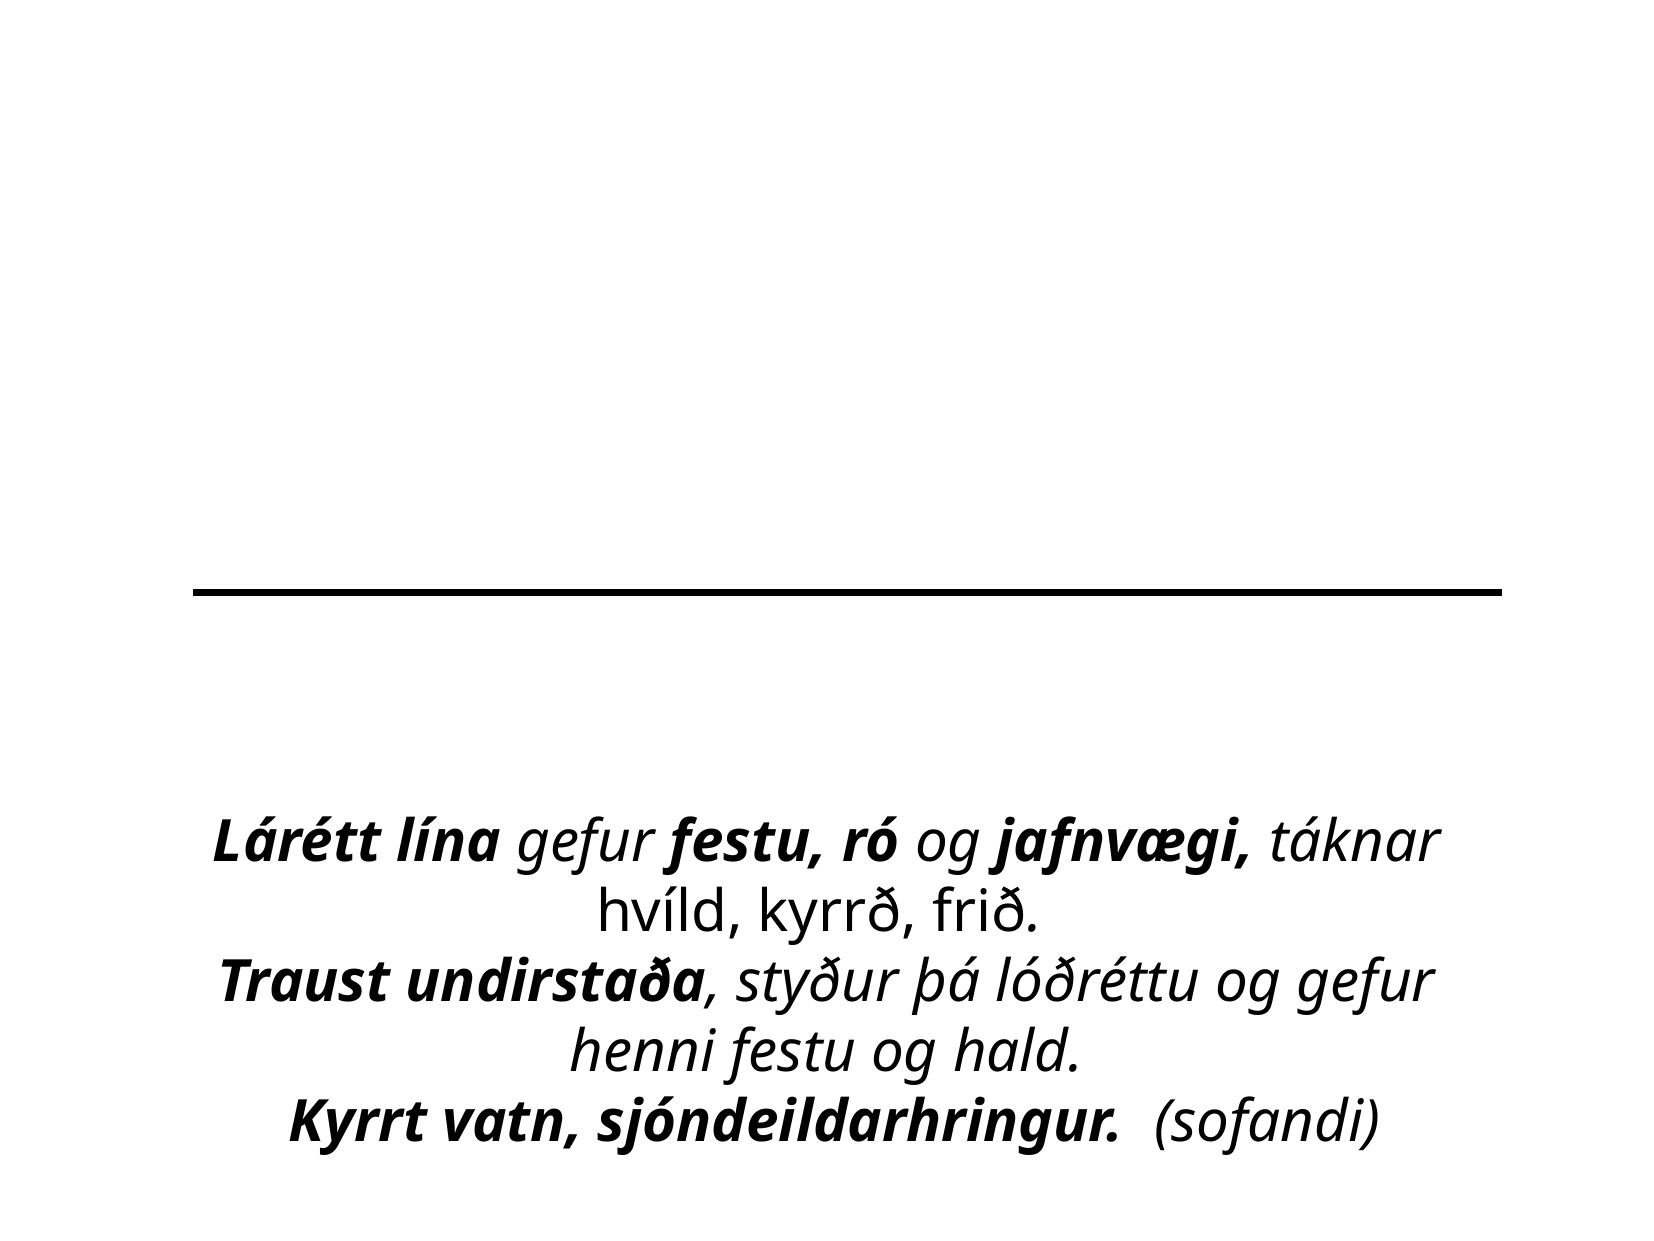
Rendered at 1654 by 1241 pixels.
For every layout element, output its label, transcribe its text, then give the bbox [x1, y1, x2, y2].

title Lárétt lína gefur festu, ró og jafnvægi, táknar hvíld, kyrrð, frið. Traust undirstaða, styður þá lóðréttu og gefur henni festu og hald. Kyrrt vatn, sjóndeildarhringur. (sofandi) [123, 772, 1530, 1241]
